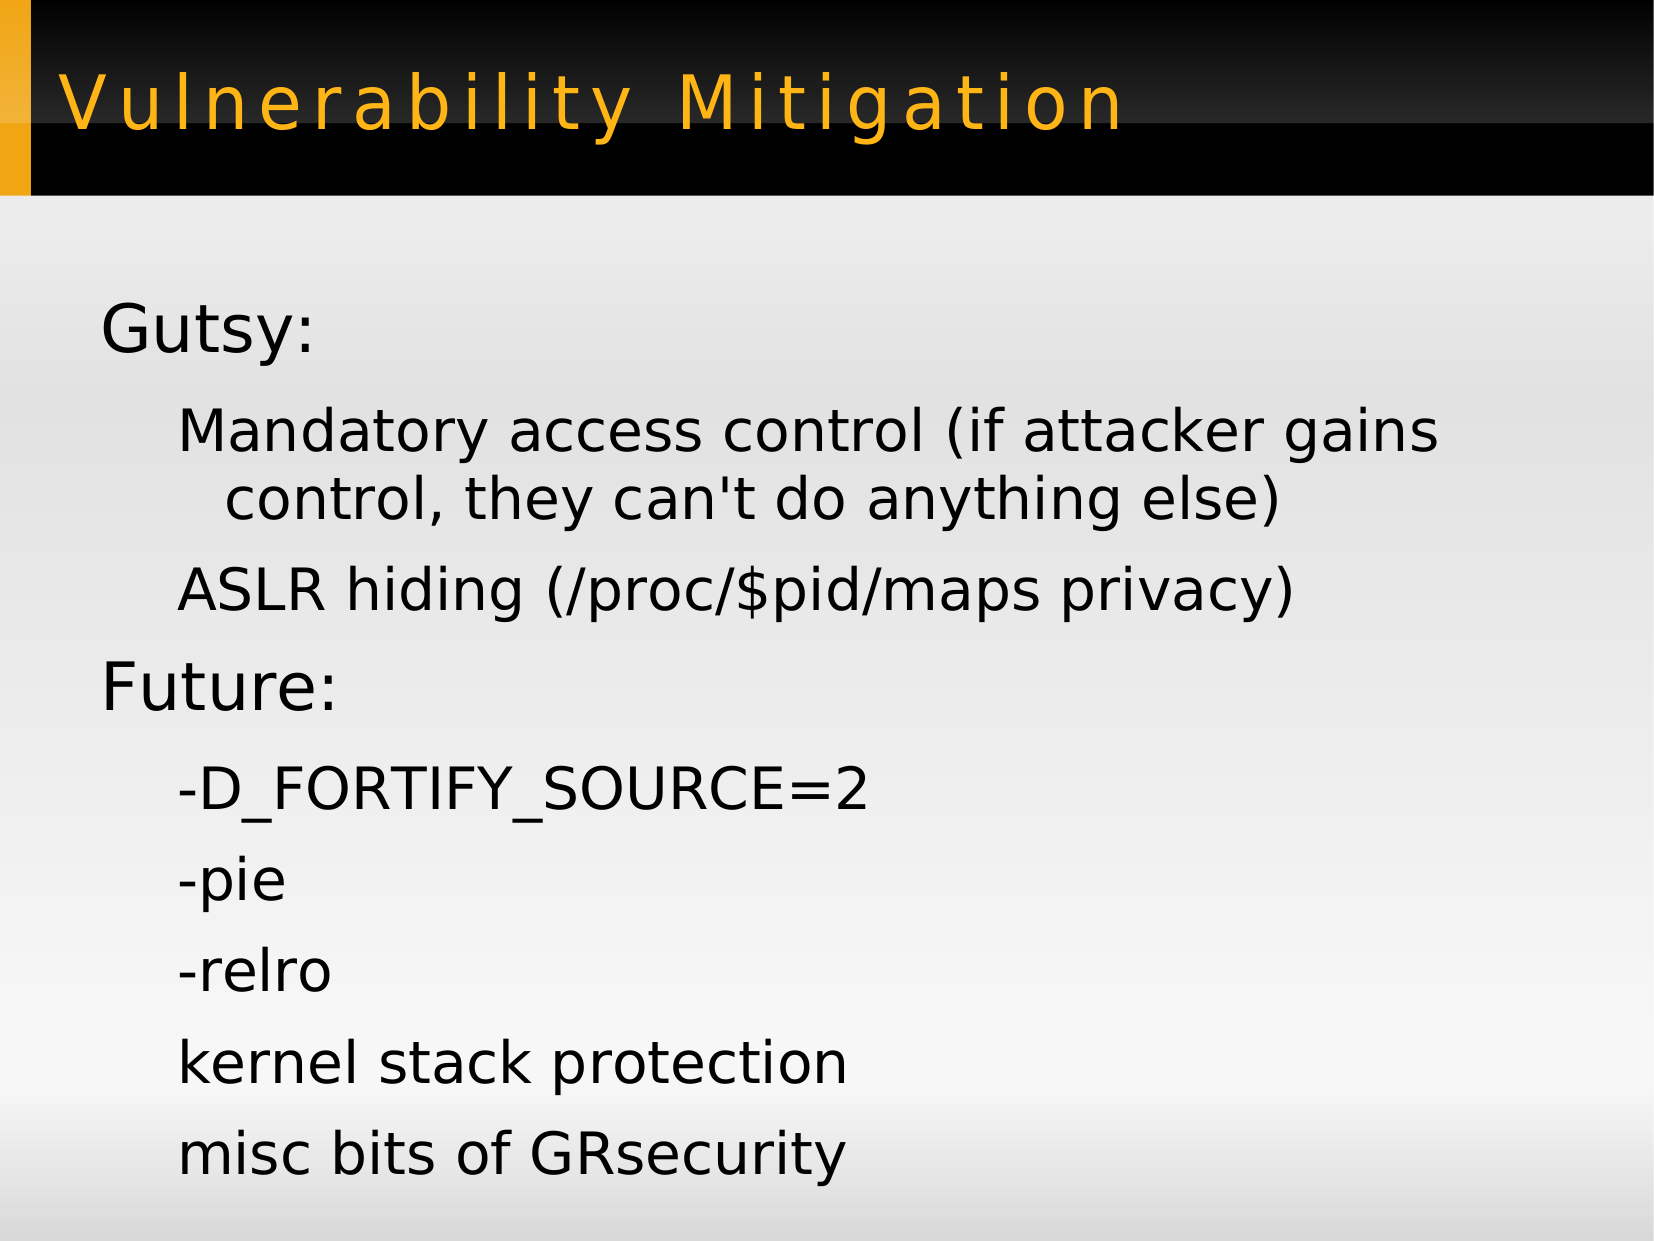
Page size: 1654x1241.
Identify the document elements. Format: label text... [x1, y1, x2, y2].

list Gutsy: Mandatory access control (if attacker gains control, they can't do anything else) ASLR hiding (/proc/$pid/maps privacy) Future: -D_FORTIFY_SOURCE=2 -pie -relro kernel stack protection misc bits of GRsecurity [82, 290, 1571, 1189]
picture [0, 0, 1654, 1241]
title Vulnerability Mitigation [59, 36, 1270, 171]
